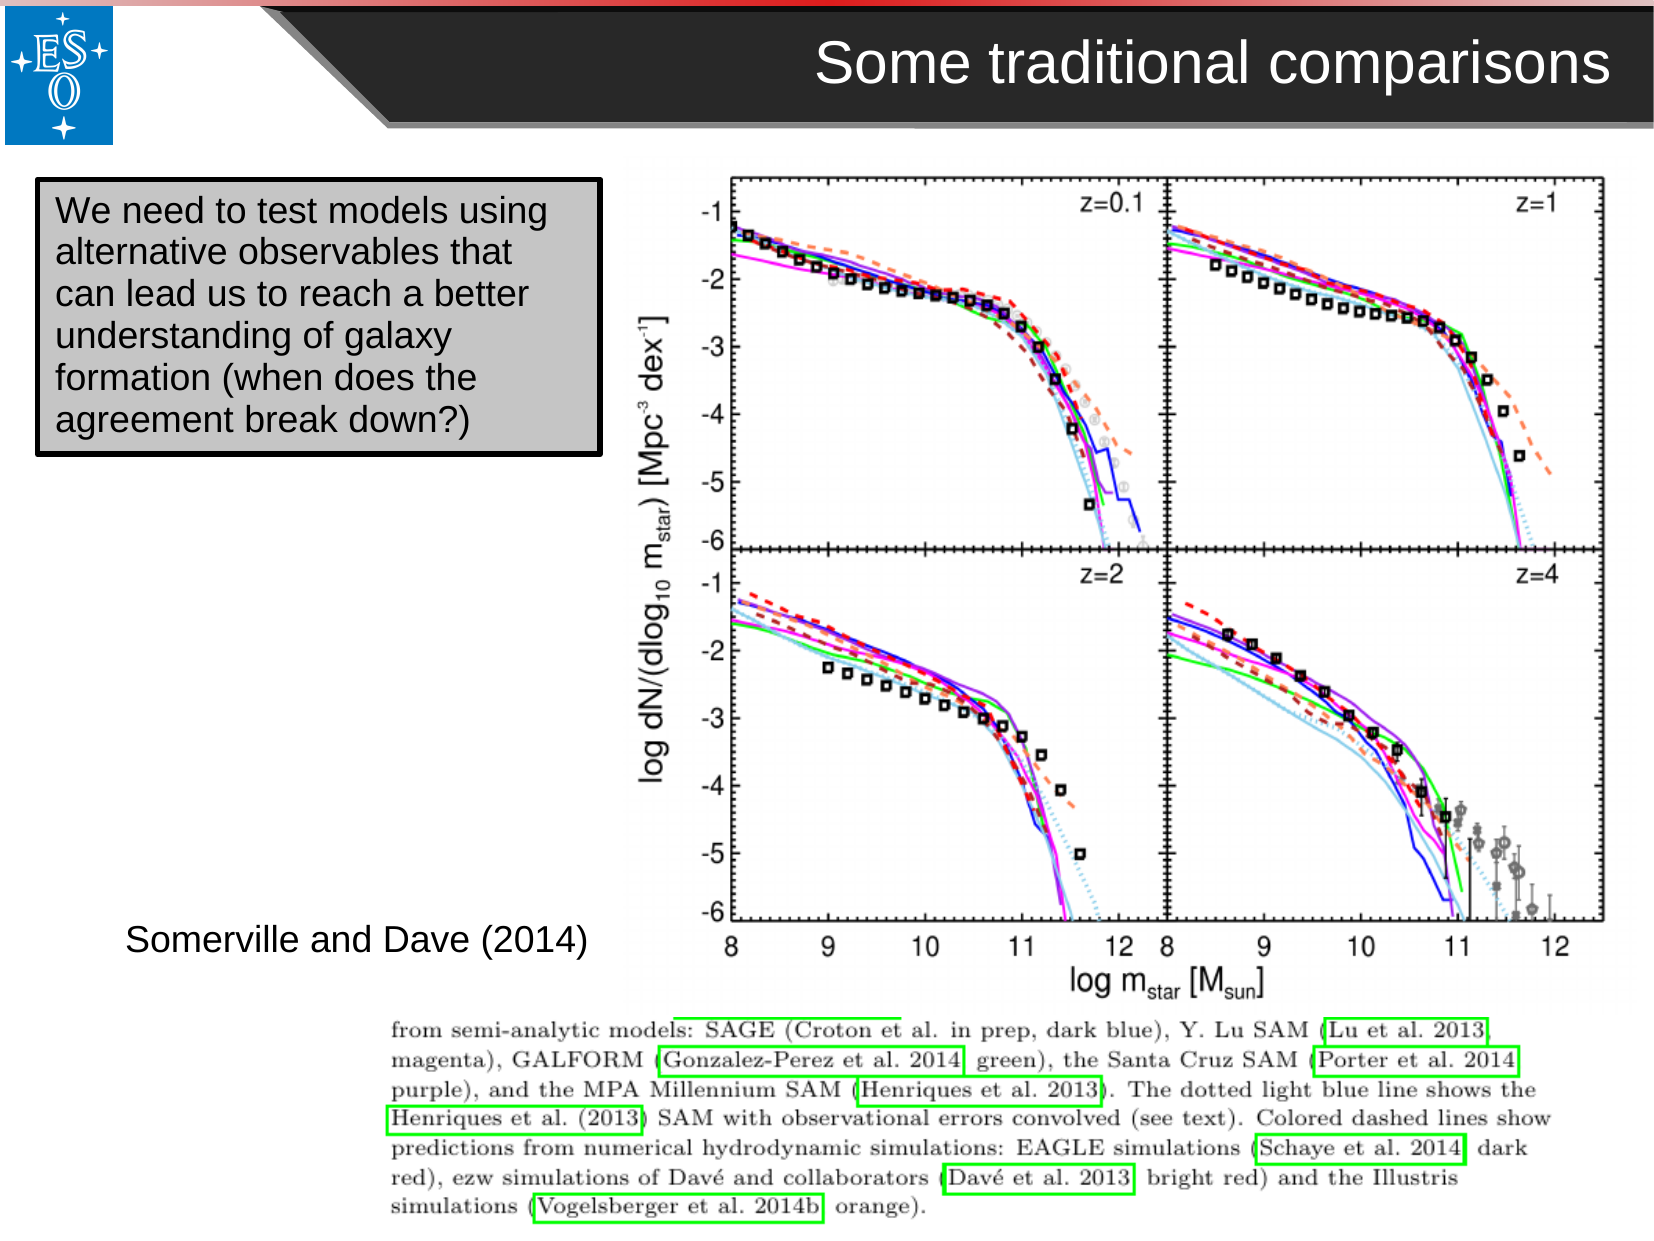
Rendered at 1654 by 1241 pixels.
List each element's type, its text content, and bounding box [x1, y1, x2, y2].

picture [375, 156, 1637, 1229]
picture [5, 6, 113, 145]
text_box We need to test models using alternative observables that can lead us to reach a better understanding of galaxy formation (when does the agreement break down?) [37, 179, 601, 455]
text_box Somerville and Dave (2014) [110, 911, 1086, 972]
title Some traditional comparisons [225, 20, 1613, 106]
